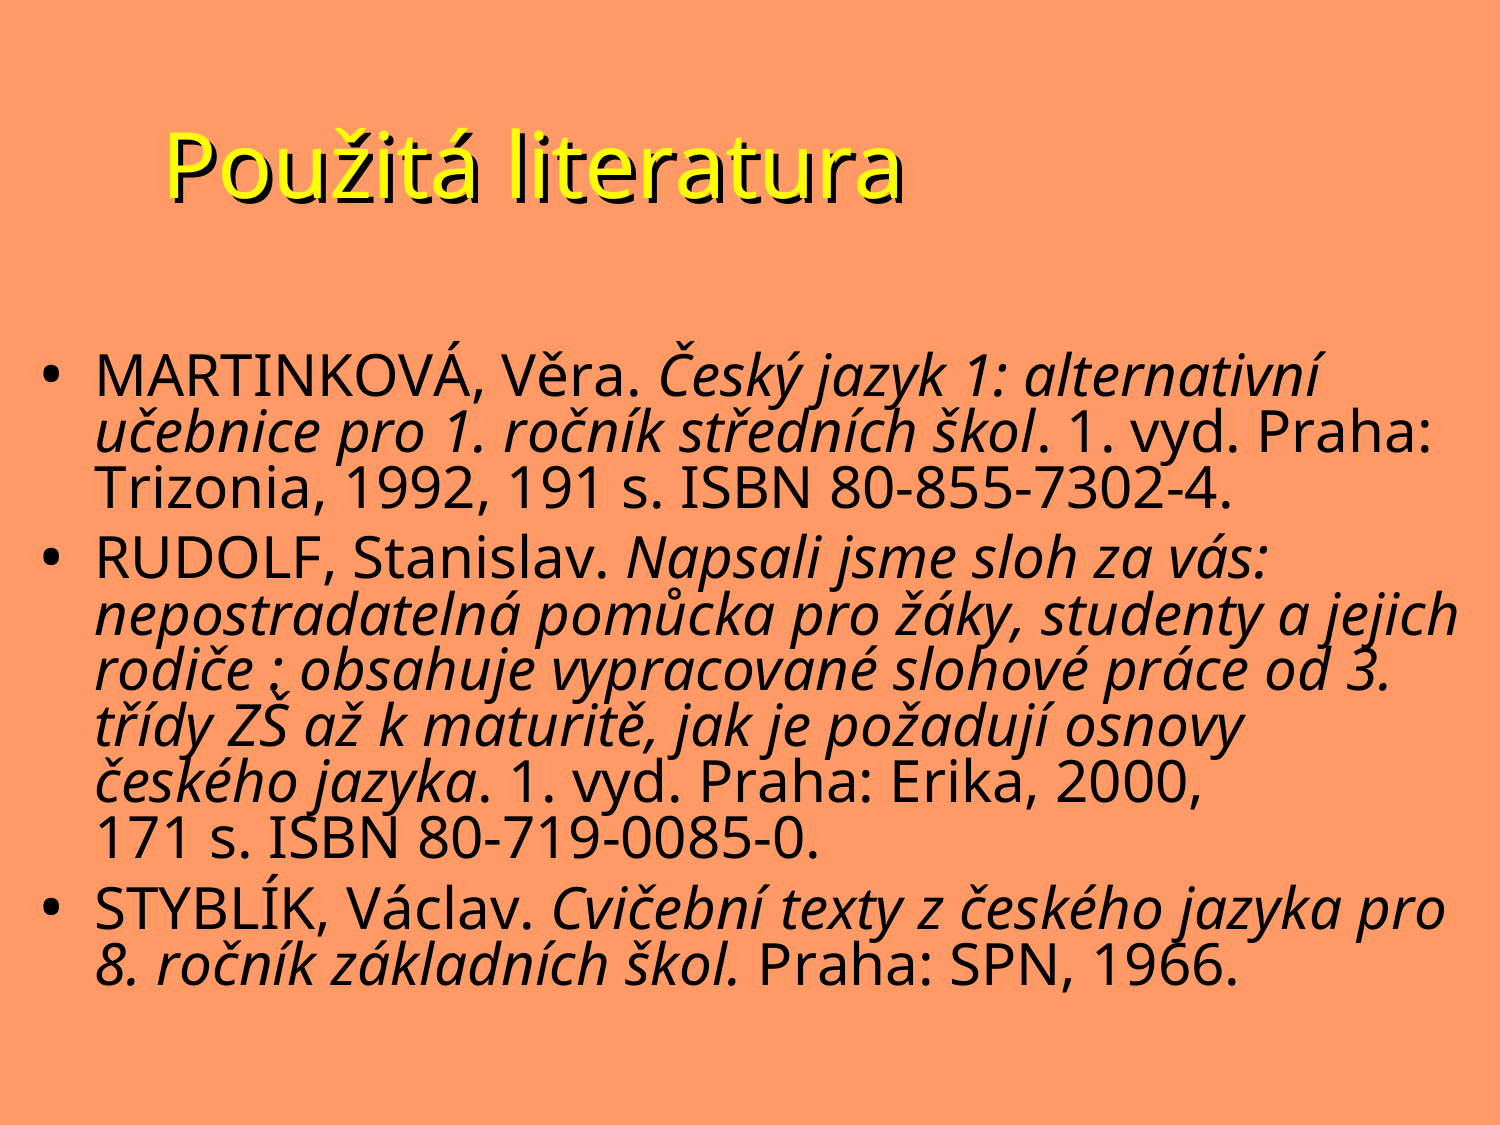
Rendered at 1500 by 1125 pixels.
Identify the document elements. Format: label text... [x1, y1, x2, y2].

list MARTINKOVÁ, Věra. Český jazyk 1: alternativní učebnice pro 1. ročník středních škol. 1. vyd. Praha: Trizonia, 1992, 191 s. ISBN 80-855-7302-4. RUDOLF, Stanislav. Napsali jsme sloh za vás: nepostradatelná pomůcka pro žáky, studenty a jejich rodiče : obsahuje vypracované slohové práce od 3. třídy ZŠ až k maturitě, jak je požadují osnovy českého jazyka. 1. vyd. Praha: Erika, 2000, 171 s. ISBN 80-719-0085-0. STYBLÍK, Václav. Cvičební texty z českého jazyka pro 8. ročník základních škol. Praha: SPN, 1966. [23, 234, 1477, 1093]
title Použitá literatura [75, 47, 1426, 234]
